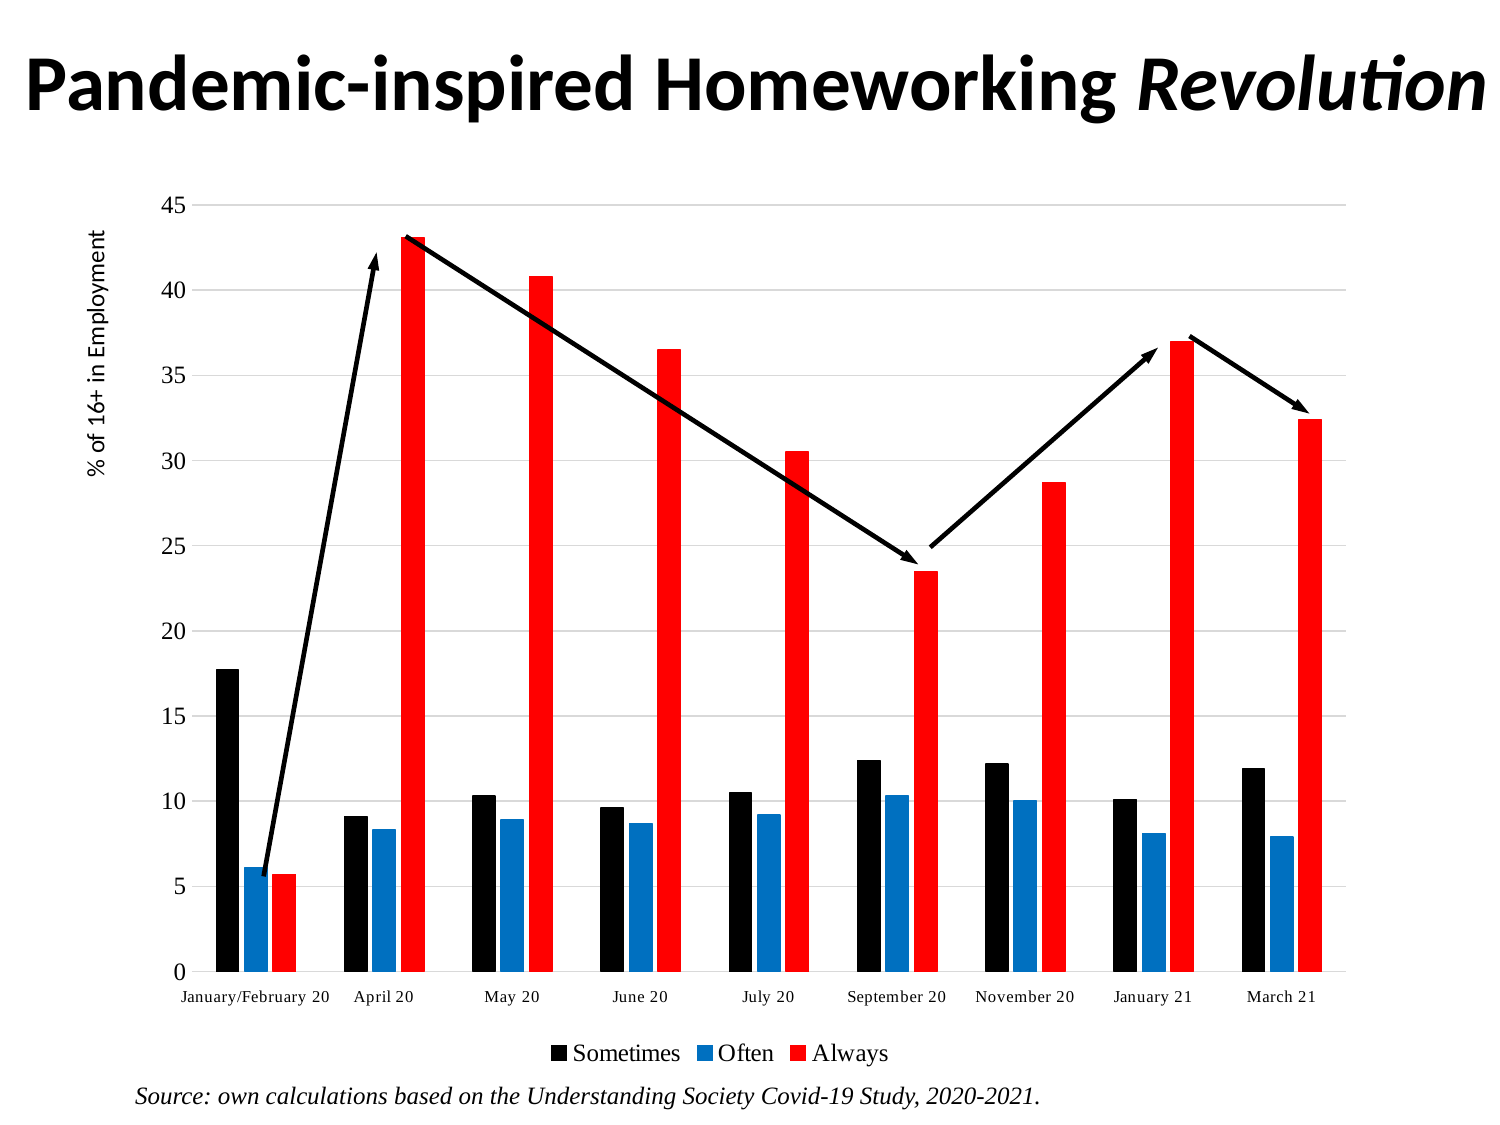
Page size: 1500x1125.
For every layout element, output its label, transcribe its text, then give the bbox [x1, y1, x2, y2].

text_box Source: own calculations based on the Understanding Society Covid-19 Study, 2020-2021. [120, 1073, 1075, 1118]
text_box Pandemic-inspired Homeworking Revolution [10, 23, 1500, 135]
chart [68, 173, 1373, 1073]
